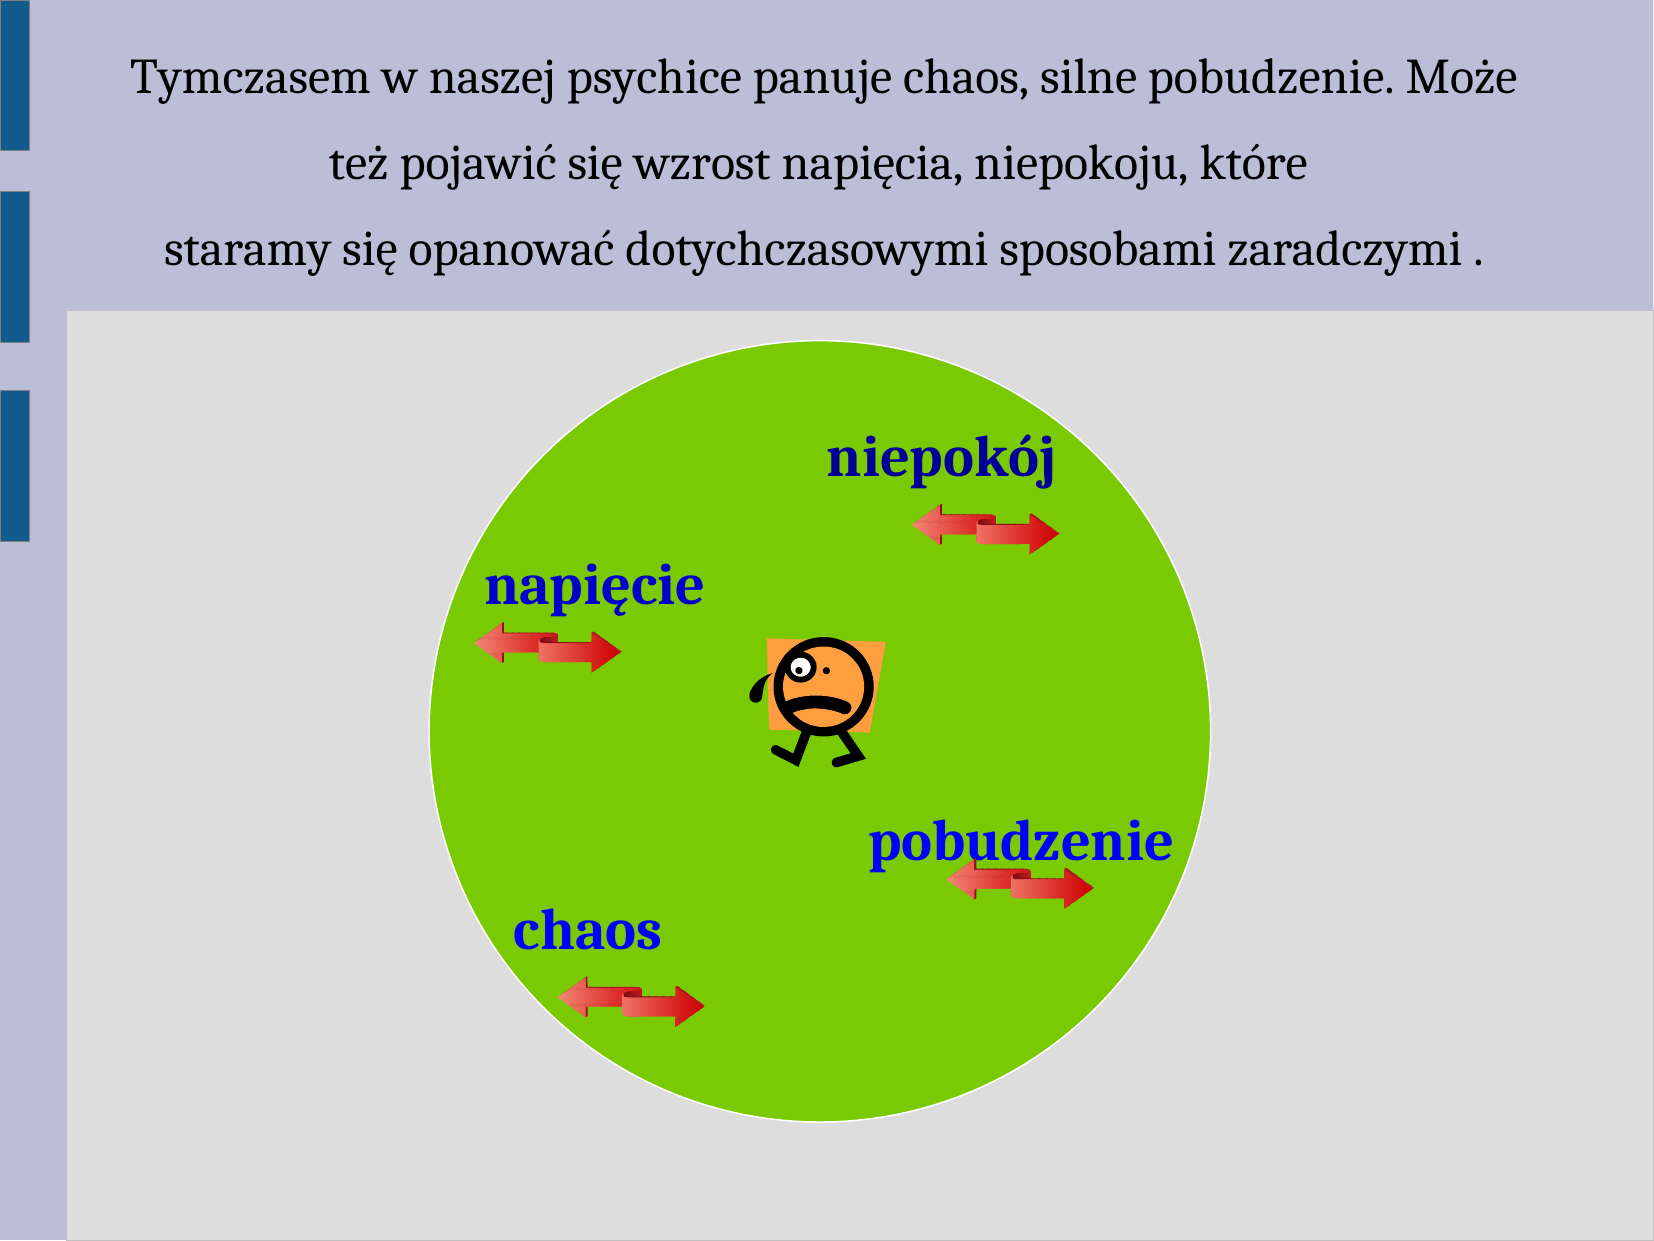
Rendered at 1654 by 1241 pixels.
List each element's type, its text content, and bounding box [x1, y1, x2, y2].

picture [472, 620, 626, 674]
text_box pobudzenie [797, 808, 1237, 945]
picture [749, 637, 886, 768]
picture [944, 856, 1098, 910]
picture [910, 501, 1063, 556]
picture [556, 974, 709, 1028]
title Tymczasem w naszej psychice panuje chaos, silne pobudzenie. Może też pojawić się wzrost napięcia, niepokoju, które staramy się opanować dotychczasowymi sposobami zaradczymi . [118, 31, 1531, 266]
text_box niepokój [826, 424, 1103, 562]
text_box [429, 340, 1211, 1123]
text_box chaos [442, 896, 709, 1034]
text_box napięcie [413, 551, 798, 621]
